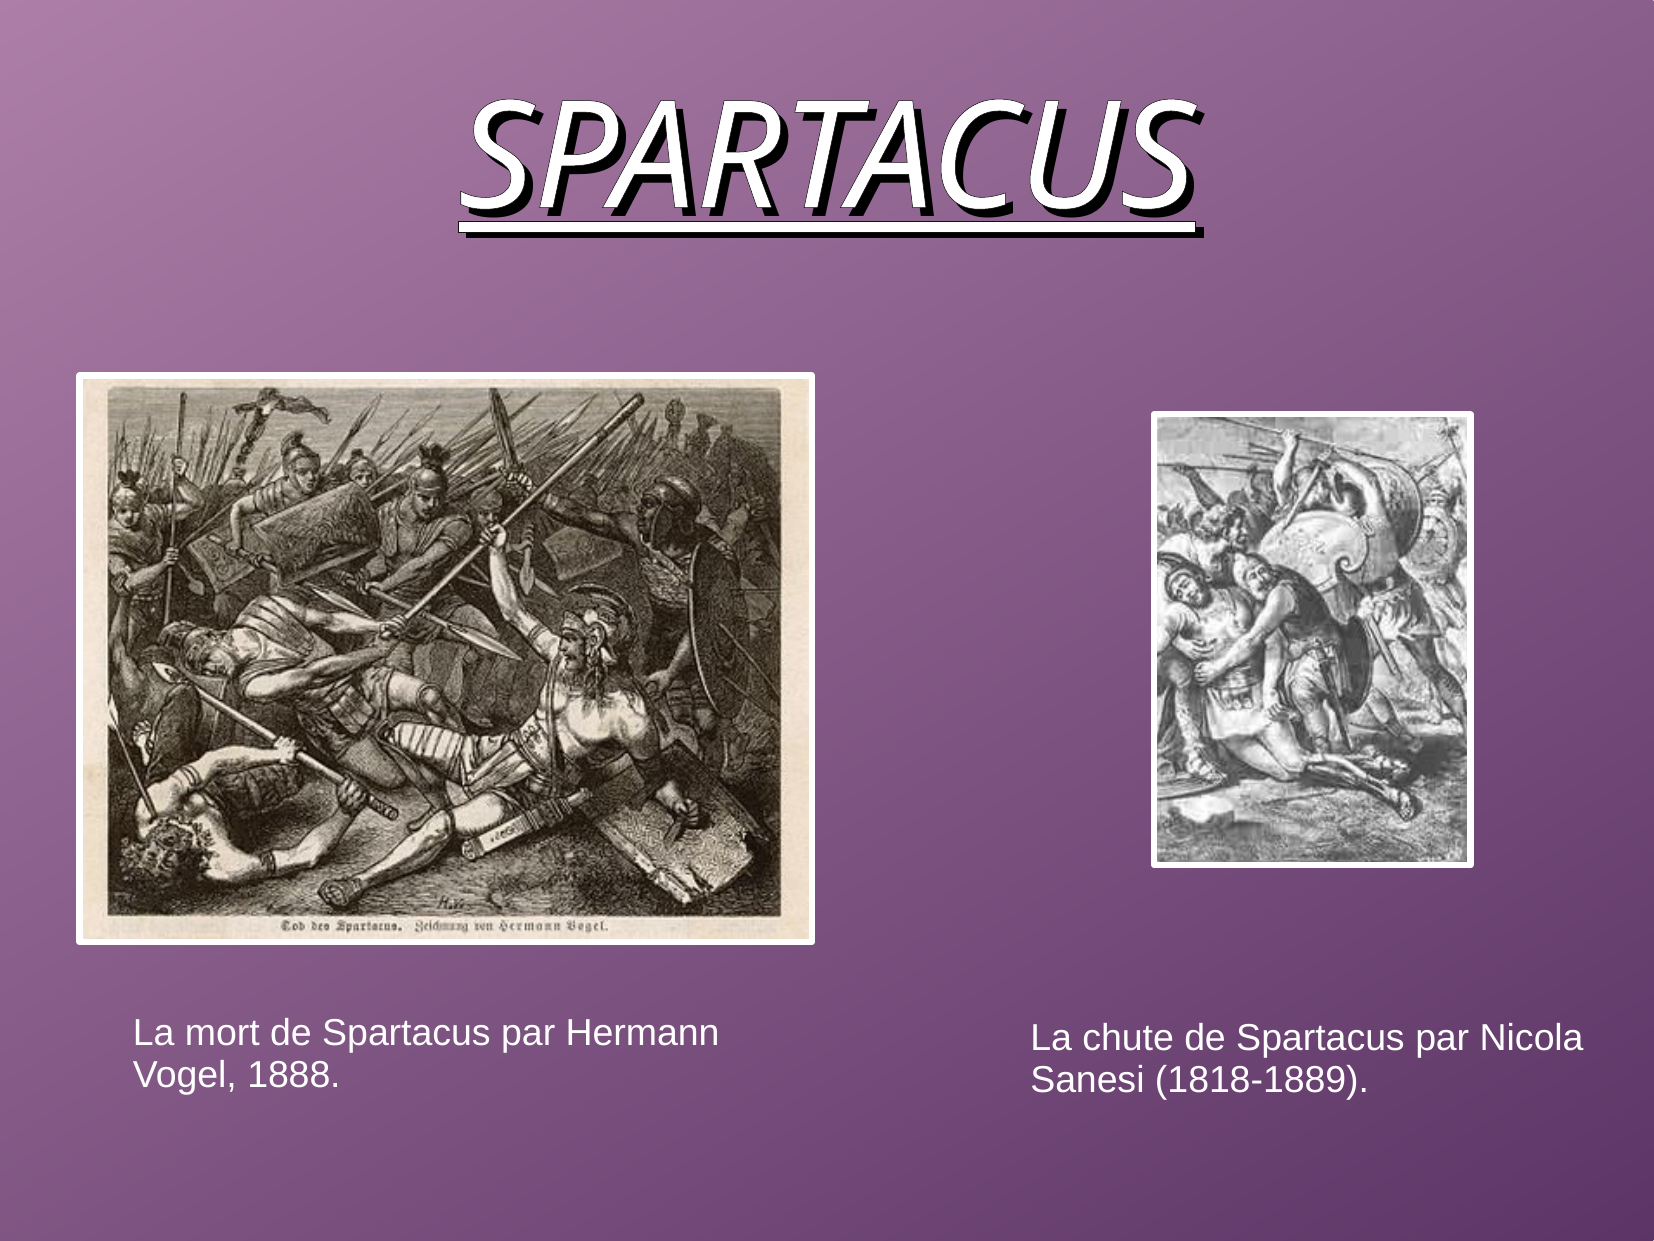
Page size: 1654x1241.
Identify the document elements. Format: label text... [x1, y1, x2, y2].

title SPARTACUS [82, 47, 1571, 252]
picture [82, 378, 809, 939]
picture [1157, 417, 1468, 863]
text_box La mort de Spartacus par Hermann Vogel, 1888. [118, 1003, 827, 1141]
text_box La chute de Spartacus par Nicola Sanesi (1818-1889). [1015, 1009, 1654, 1146]
